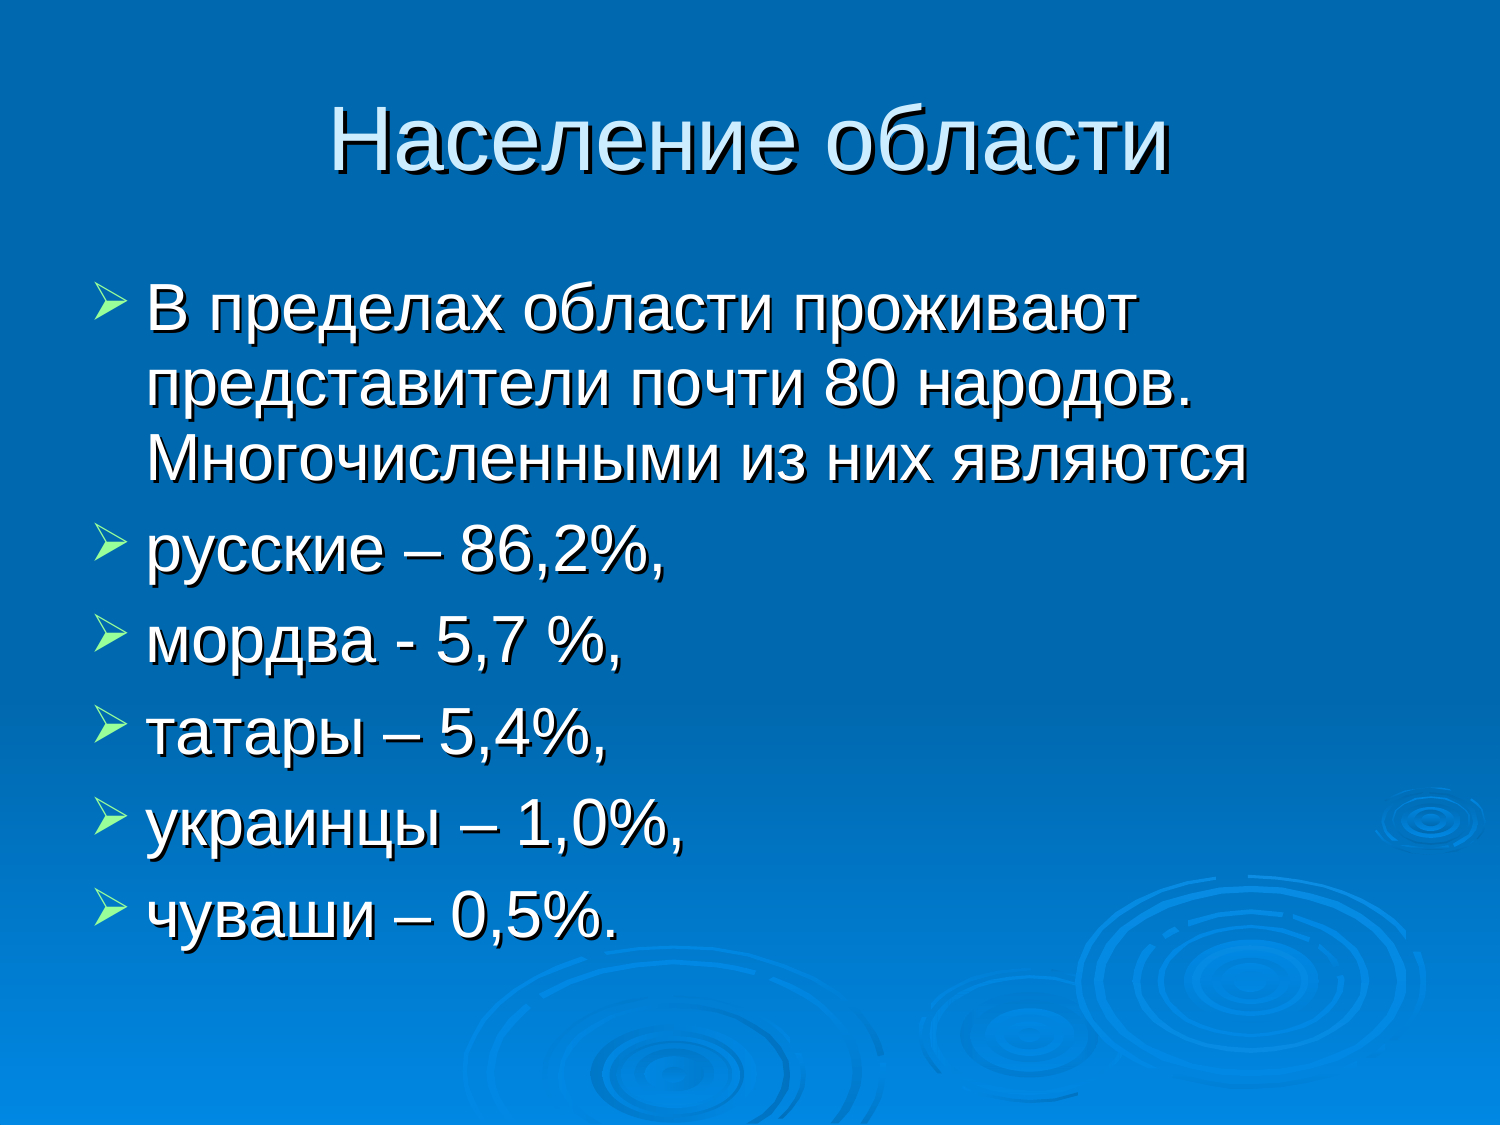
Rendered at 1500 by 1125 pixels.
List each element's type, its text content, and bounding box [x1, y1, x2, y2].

list В пределах области проживают представители почти 80 народов. Многочисленными из них являются русские – 86,2%, мордва - 5,7 %, татары – 5,4%, украинцы – 1,0%, чуваши – 0,5%. [75, 262, 1426, 1005]
title Население области [75, 45, 1426, 233]
